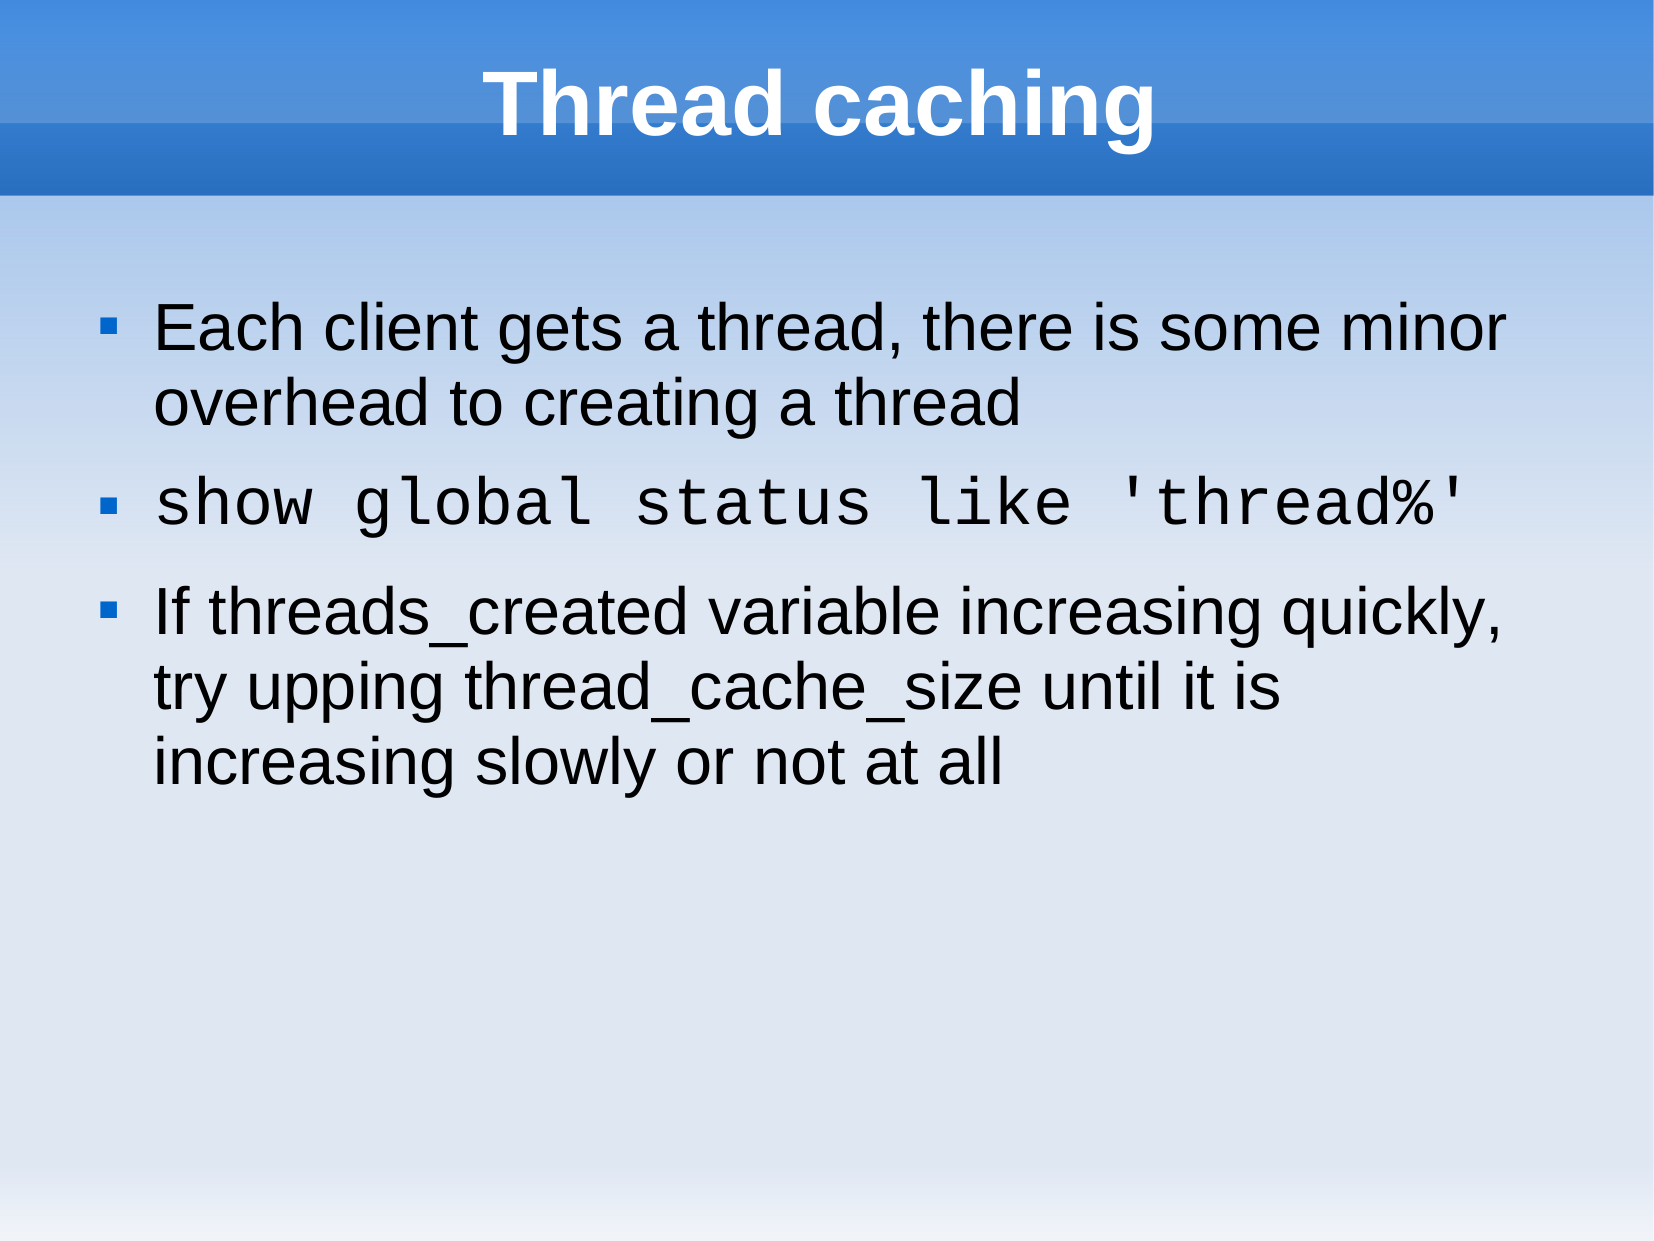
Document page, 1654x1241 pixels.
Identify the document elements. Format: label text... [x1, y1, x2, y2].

title Thread caching [76, 0, 1565, 208]
list Each client gets a thread, there is some minor overhead to creating a thread show global status like 'thread%' If threads_created variable increasing quickly, try upping thread_cache_size until it is increasing slowly or not at all [82, 290, 1571, 1109]
picture [0, 0, 1654, 1241]
